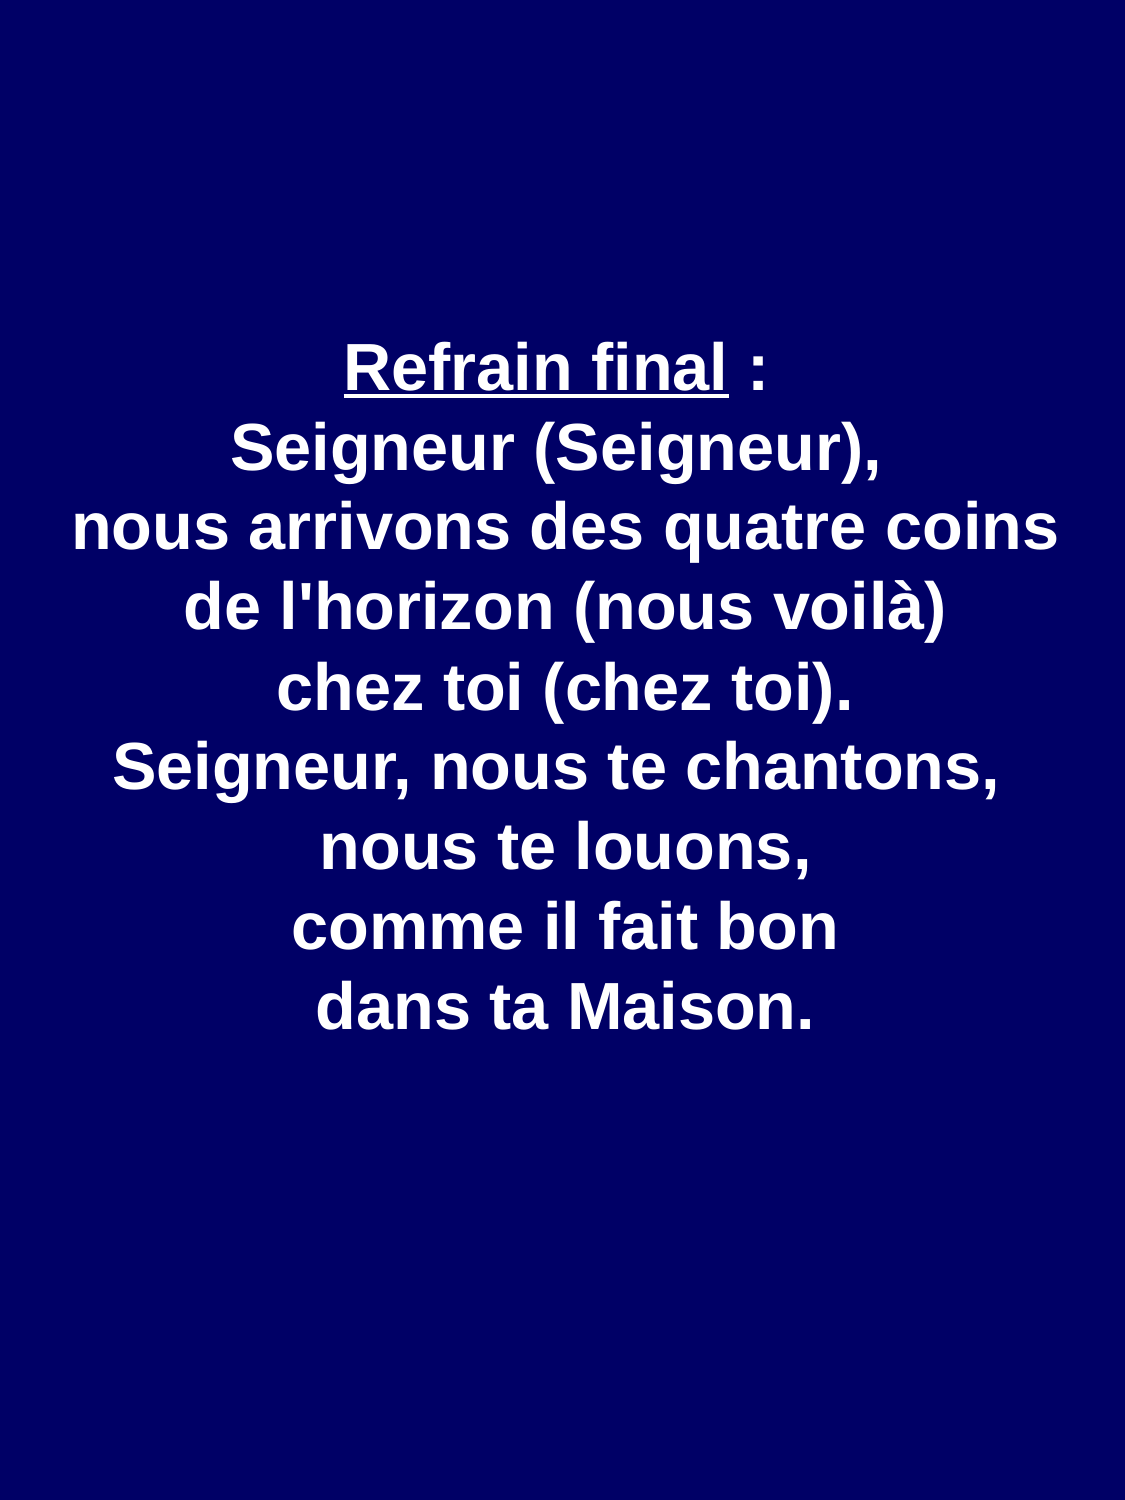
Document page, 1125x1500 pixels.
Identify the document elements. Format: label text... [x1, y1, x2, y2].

text_box Refrain final : Seigneur (Seigneur), nous arrivons des quatre coins de l'horizon (nous voilà) chez toi (chez toi). Seigneur, nous te chantons, nous te louons, comme il fait bon dans ta Maison. [3, 136, 1125, 1461]
